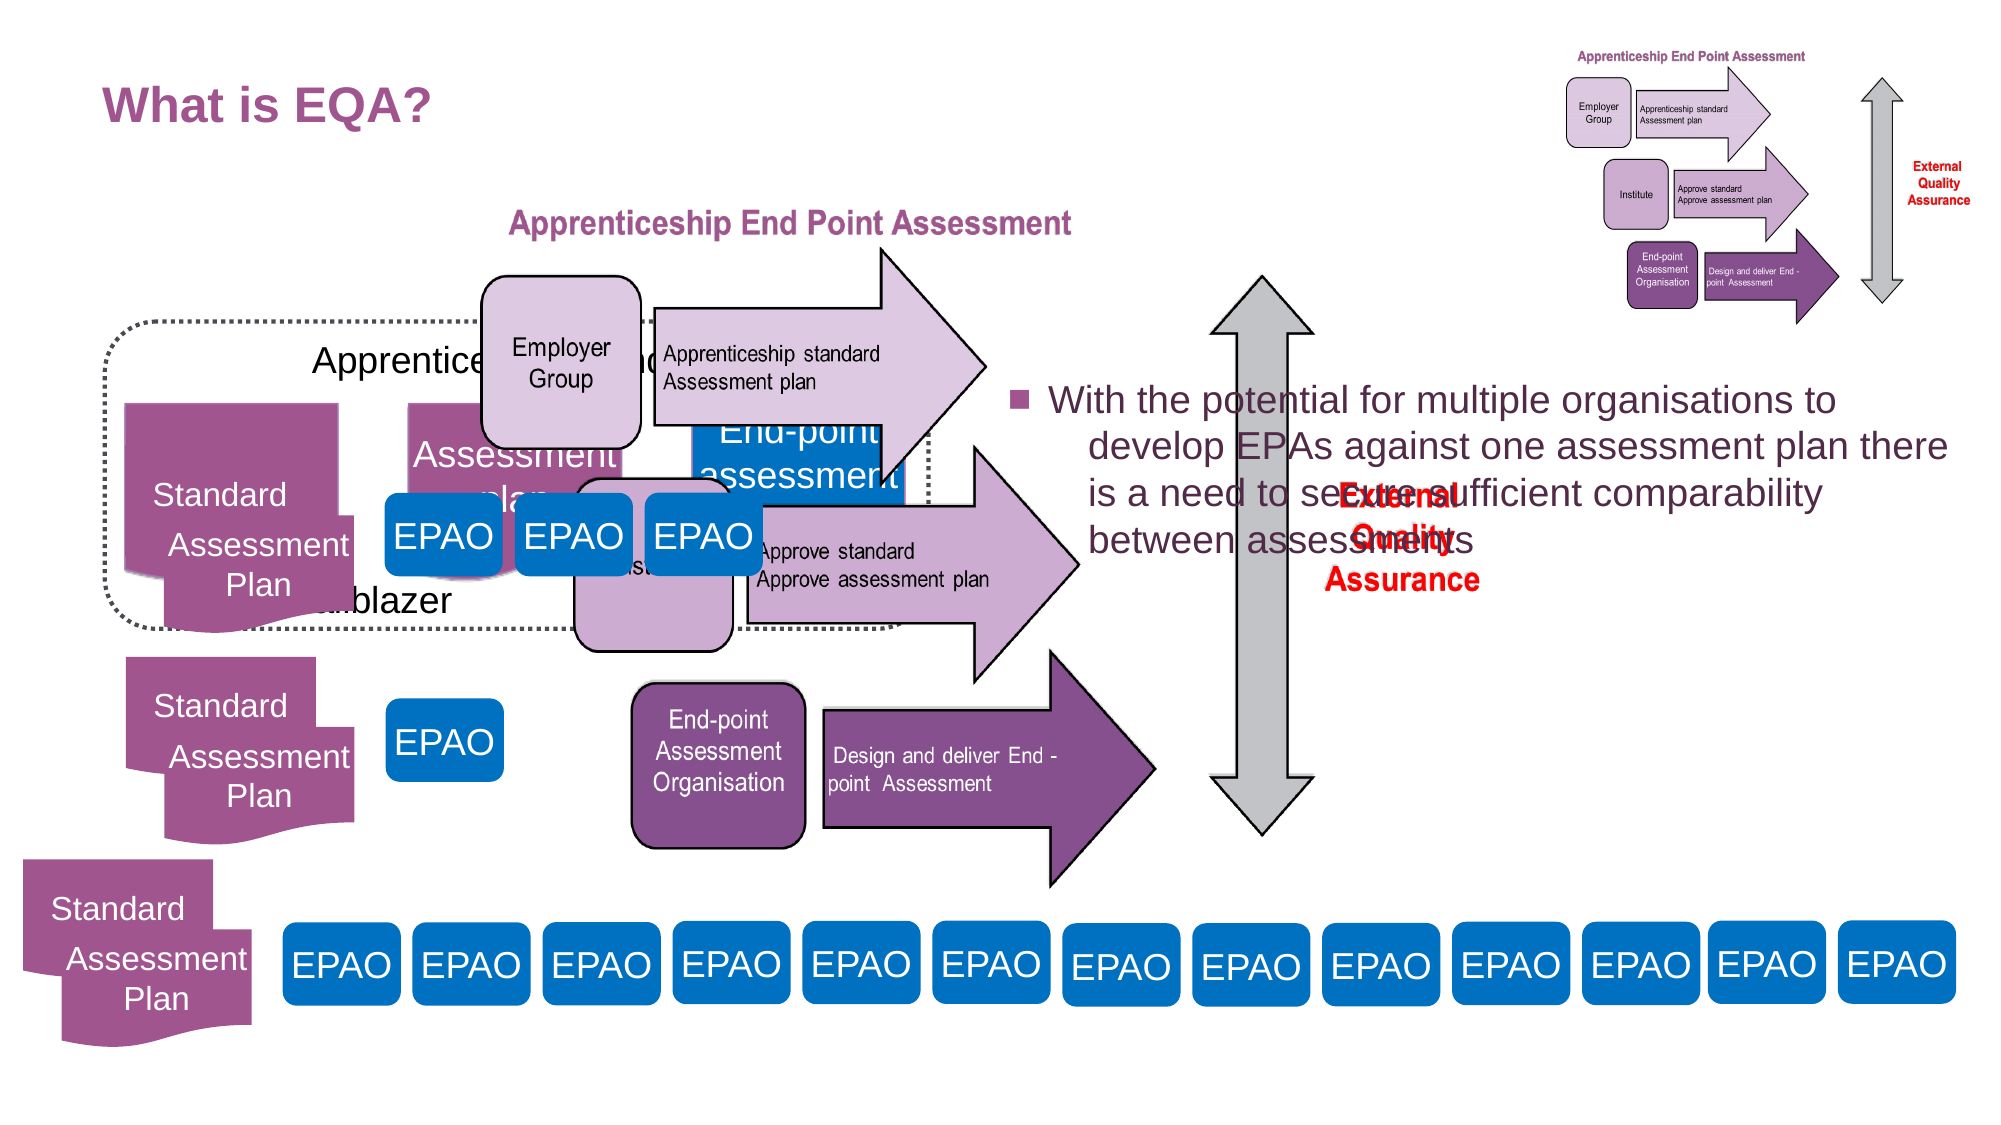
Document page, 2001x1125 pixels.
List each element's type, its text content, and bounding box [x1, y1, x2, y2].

title What is EQA? [102, 66, 1491, 161]
text_box EPAO [1837, 920, 1957, 1004]
text_box Assessment Plan [163, 515, 354, 633]
text_box EPAO [1322, 922, 1441, 1007]
text_box EPAO [542, 922, 661, 1006]
text_box Standard [125, 656, 316, 774]
text_box EPAO [384, 492, 503, 577]
text_box EPAO [1062, 923, 1181, 1007]
text_box Assessment Plan [164, 726, 355, 845]
text_box EPAO [644, 492, 763, 577]
text_box Standard [23, 859, 214, 977]
list With the potential for multiple organisations to develop EPAs against one assessment plan there is a need to secure sufficient comparability between assessments [1008, 368, 1973, 570]
text_box EPAO [932, 920, 1051, 1004]
text_box EPAO [1582, 921, 1701, 1006]
text_box EPAO [282, 922, 401, 1006]
text_box Assessment Plan [61, 929, 252, 1047]
text_box EPAO [412, 922, 531, 1006]
text_box EPAO [514, 492, 633, 577]
text_box EPAO [385, 698, 504, 782]
text_box EPAO [1452, 921, 1571, 1006]
text_box Apprenticeship Standard [104, 321, 480, 629]
text_box EPAO [672, 920, 791, 1005]
text_box EPAO [802, 920, 921, 1005]
text_box Standard [125, 445, 316, 563]
text_box EPAO [1192, 923, 1311, 1007]
text_box EPAO [1707, 920, 1827, 1004]
picture [1566, 43, 1978, 325]
picture [480, 191, 1499, 889]
